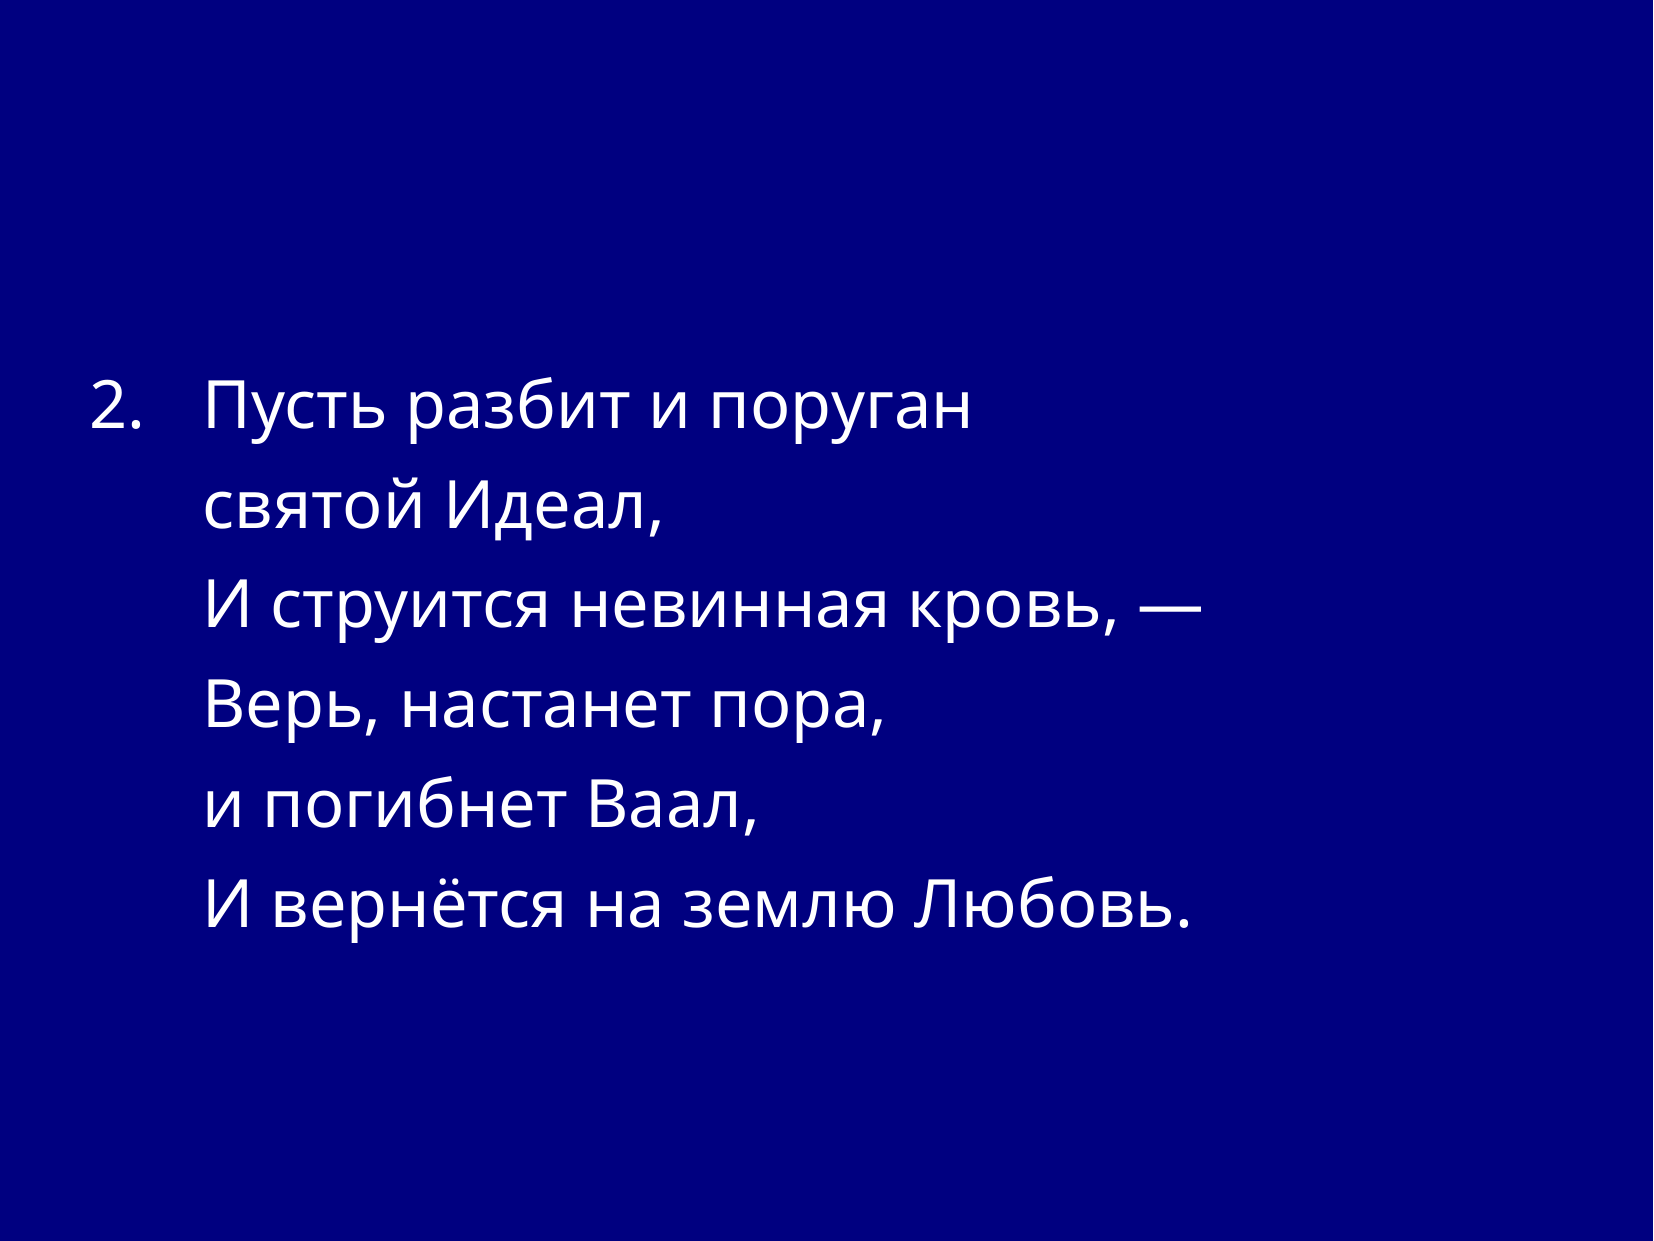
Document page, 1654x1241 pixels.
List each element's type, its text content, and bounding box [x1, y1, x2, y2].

text_box 2. Пусть разбит и поруган святой Идеал, И струится невинная кровь, — Верь, настанет пора, и погибнет Ваал, И вернётся на землю Любовь. [75, 150, 1576, 1163]
